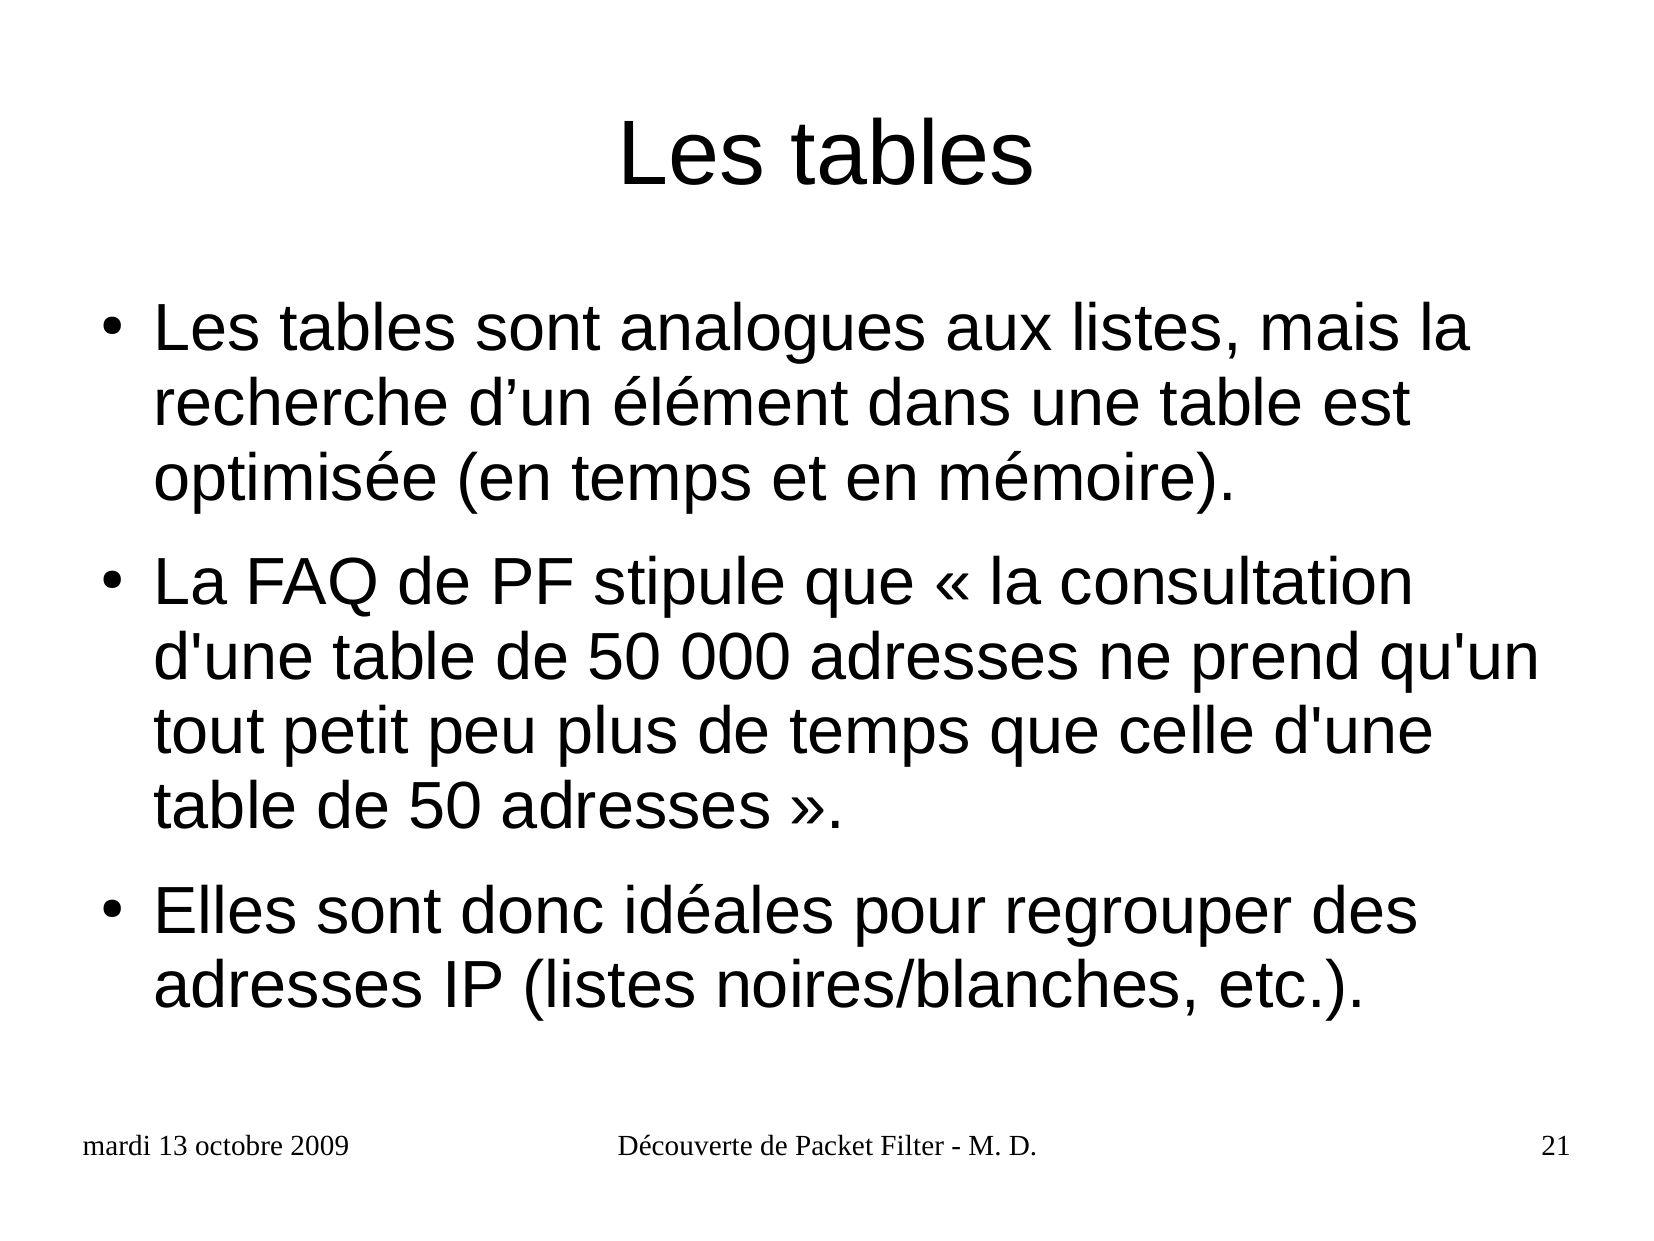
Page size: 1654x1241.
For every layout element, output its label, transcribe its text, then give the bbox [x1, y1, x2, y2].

list Les tables sont analogues aux listes, mais la recherche d’un élément dans une table est optimisée (en temps et en mémoire). La FAQ de PF stipule que « la consultation d'une table de 50 000 adresses ne prend qu'un tout petit peu plus de temps que celle d'une table de 50 adresses ». Elles sont donc idéales pour regrouper des adresses IP (listes noires/blanches, etc.). [82, 290, 1571, 1094]
title Les tables [82, 49, 1571, 257]
